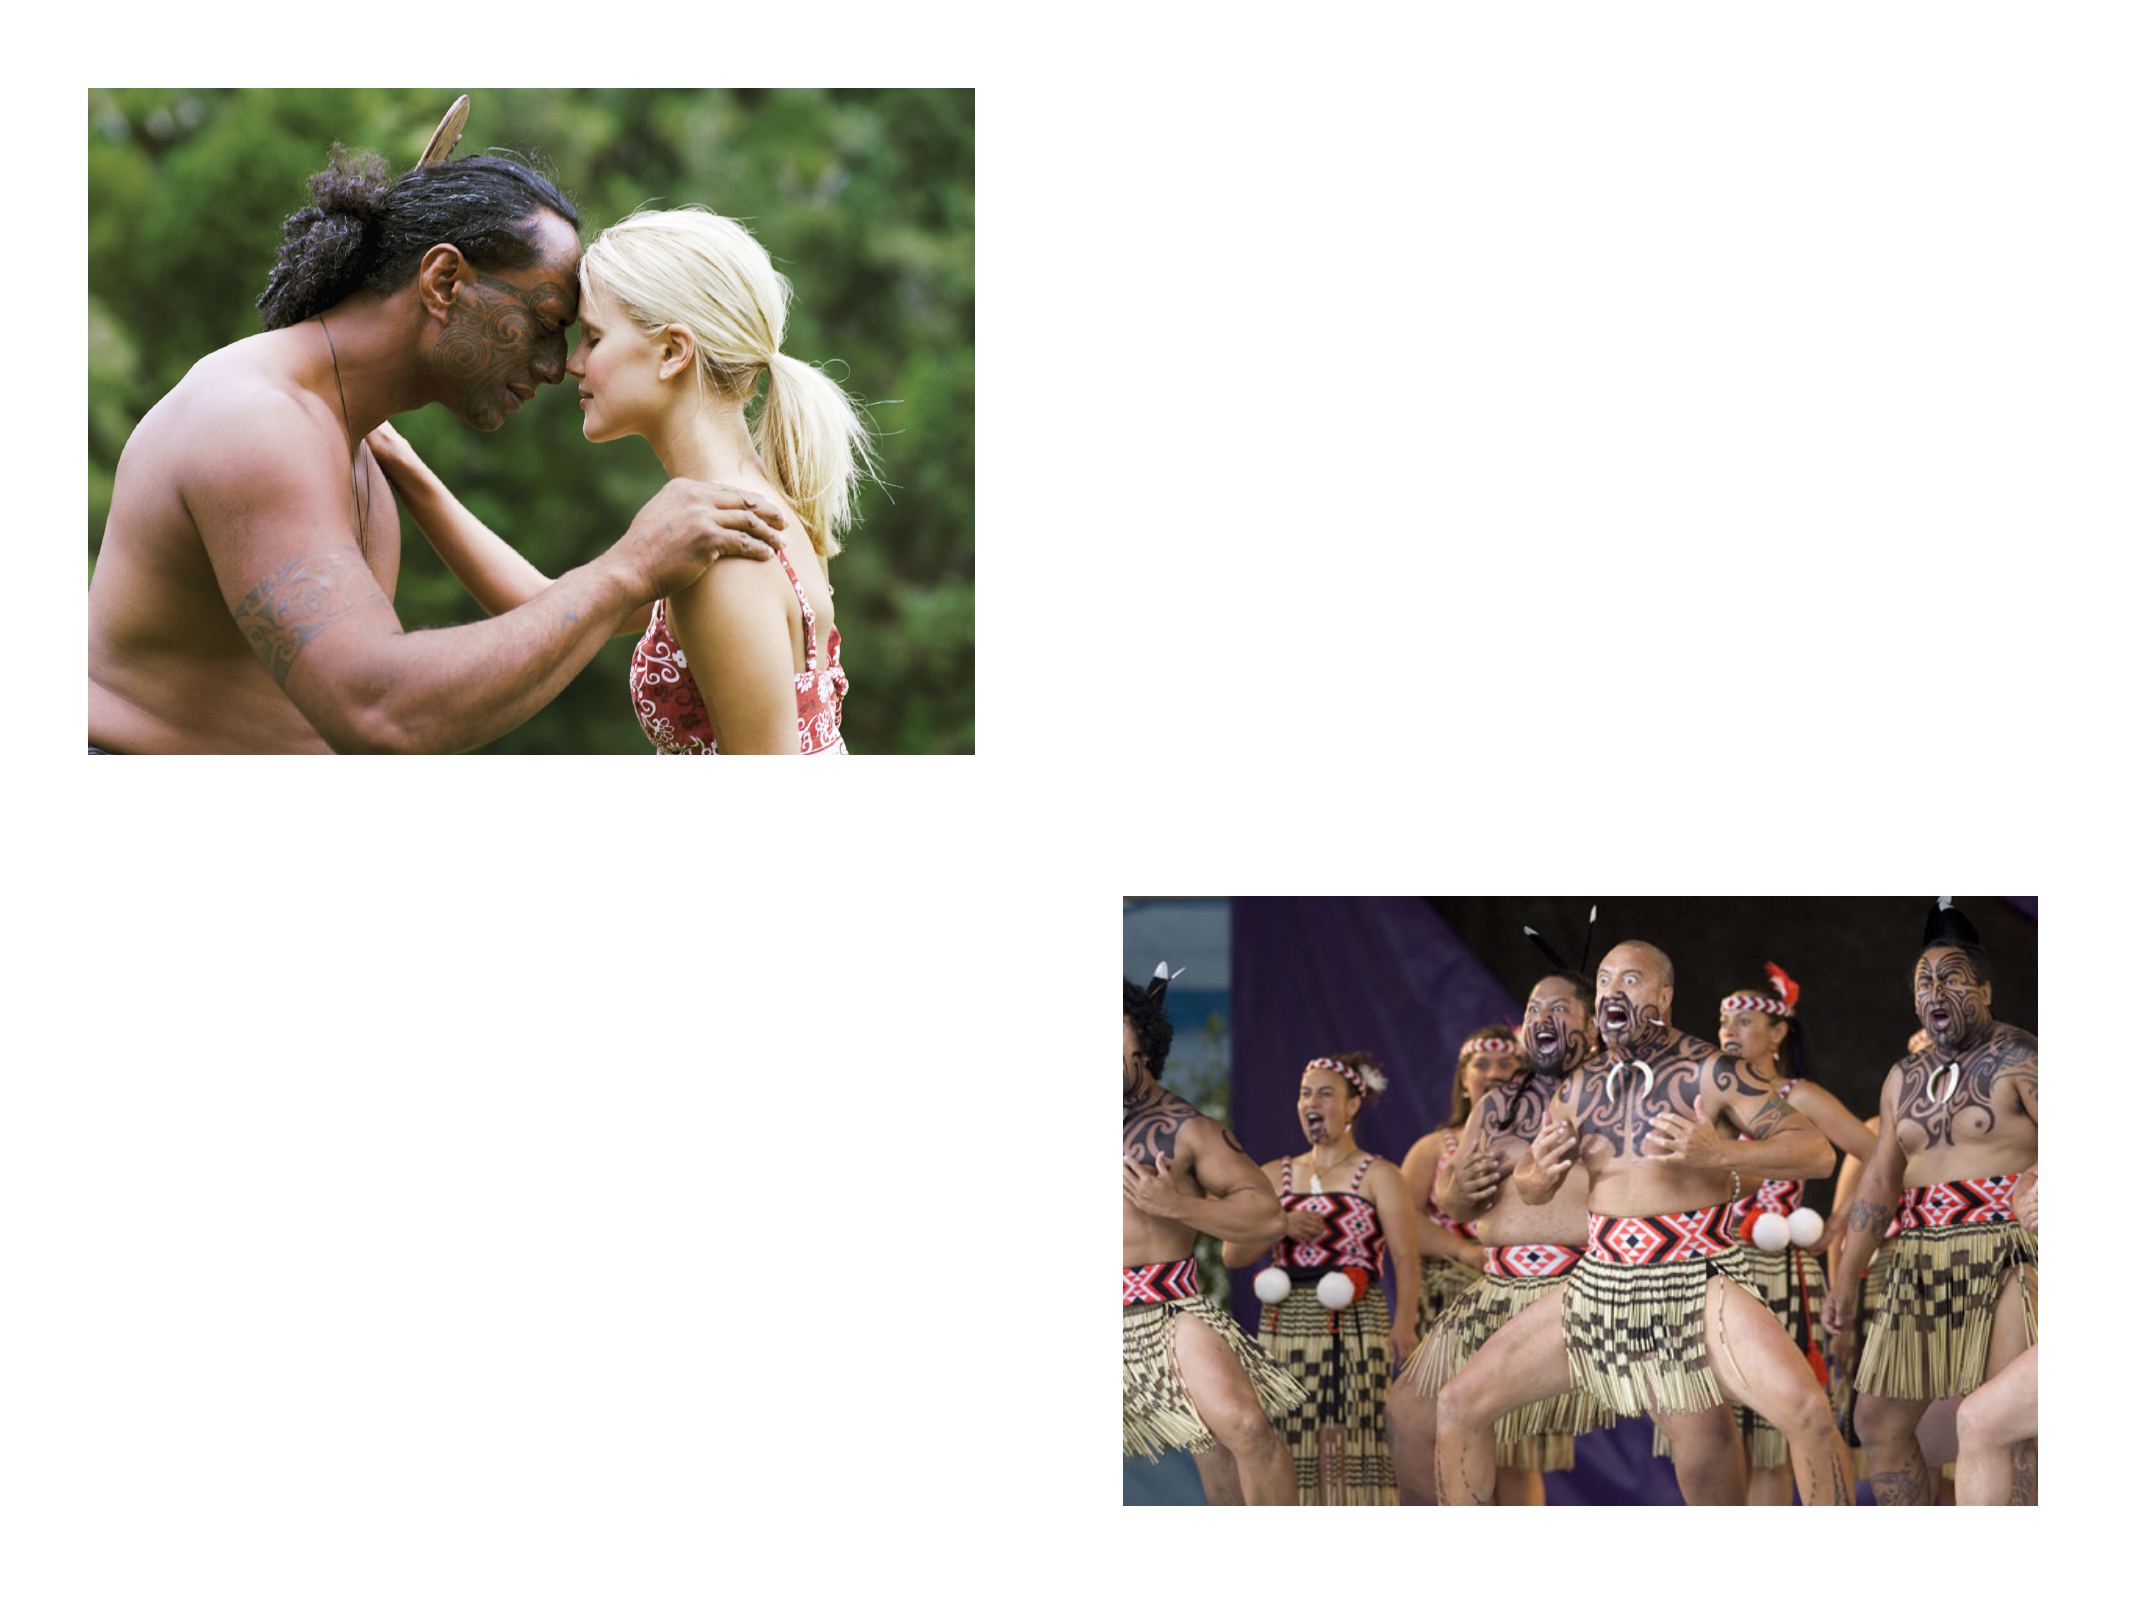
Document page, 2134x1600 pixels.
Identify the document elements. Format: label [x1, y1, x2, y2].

picture [1123, 896, 2038, 1506]
picture [88, 88, 975, 755]
